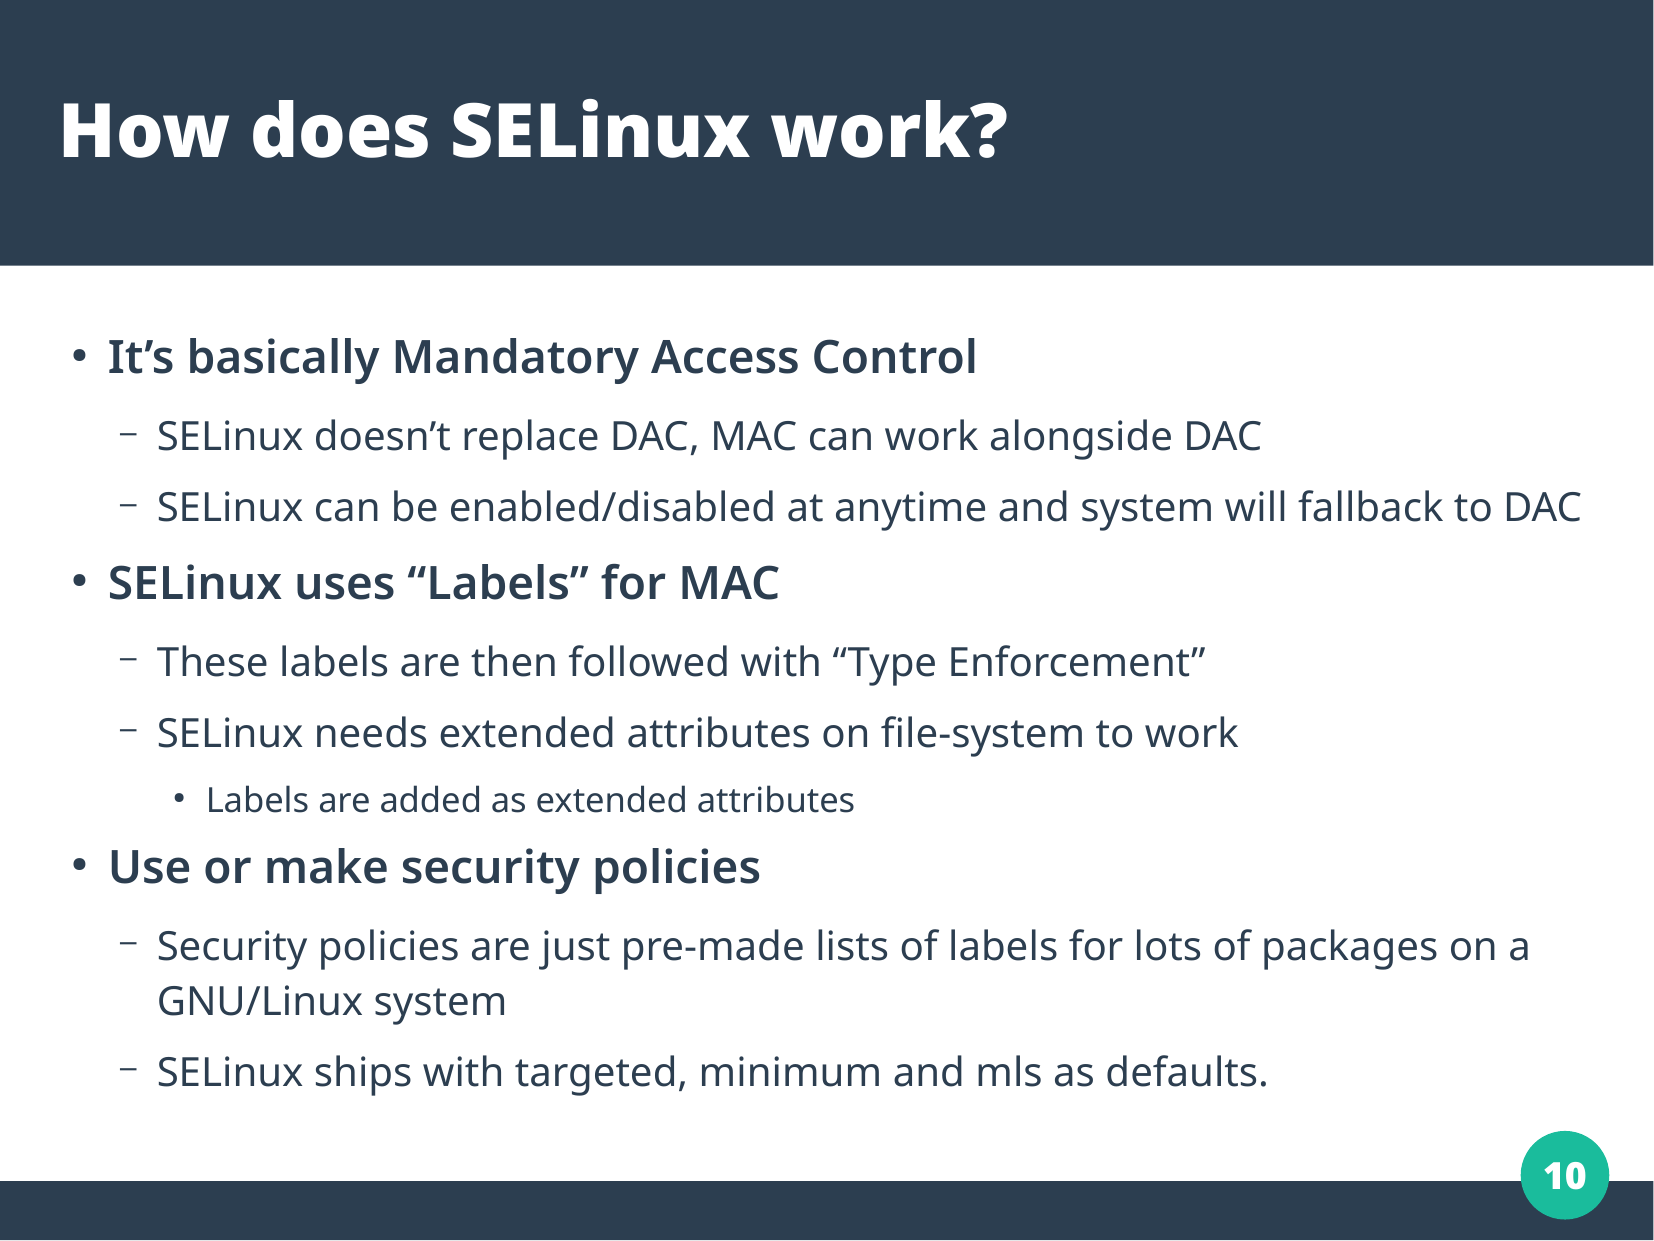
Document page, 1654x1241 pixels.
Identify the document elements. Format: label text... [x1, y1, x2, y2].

title How does SELinux work? [59, 49, 1595, 207]
list It’s basically Mandatory Access Control SELinux doesn’t replace DAC, MAC can work alongside DAC SELinux can be enabled/disabled at anytime and system will fallback to DAC SELinux uses “Labels” for MAC These labels are then followed with “Type Enforcement” SELinux needs extended attributes on file-system to work Labels are added as extended attributes Use or make security policies Security policies are just pre-made lists of labels for lots of packages on a GNU/Linux system SELinux ships with targeted, minimum and mls as defaults. [59, 324, 1595, 1152]
